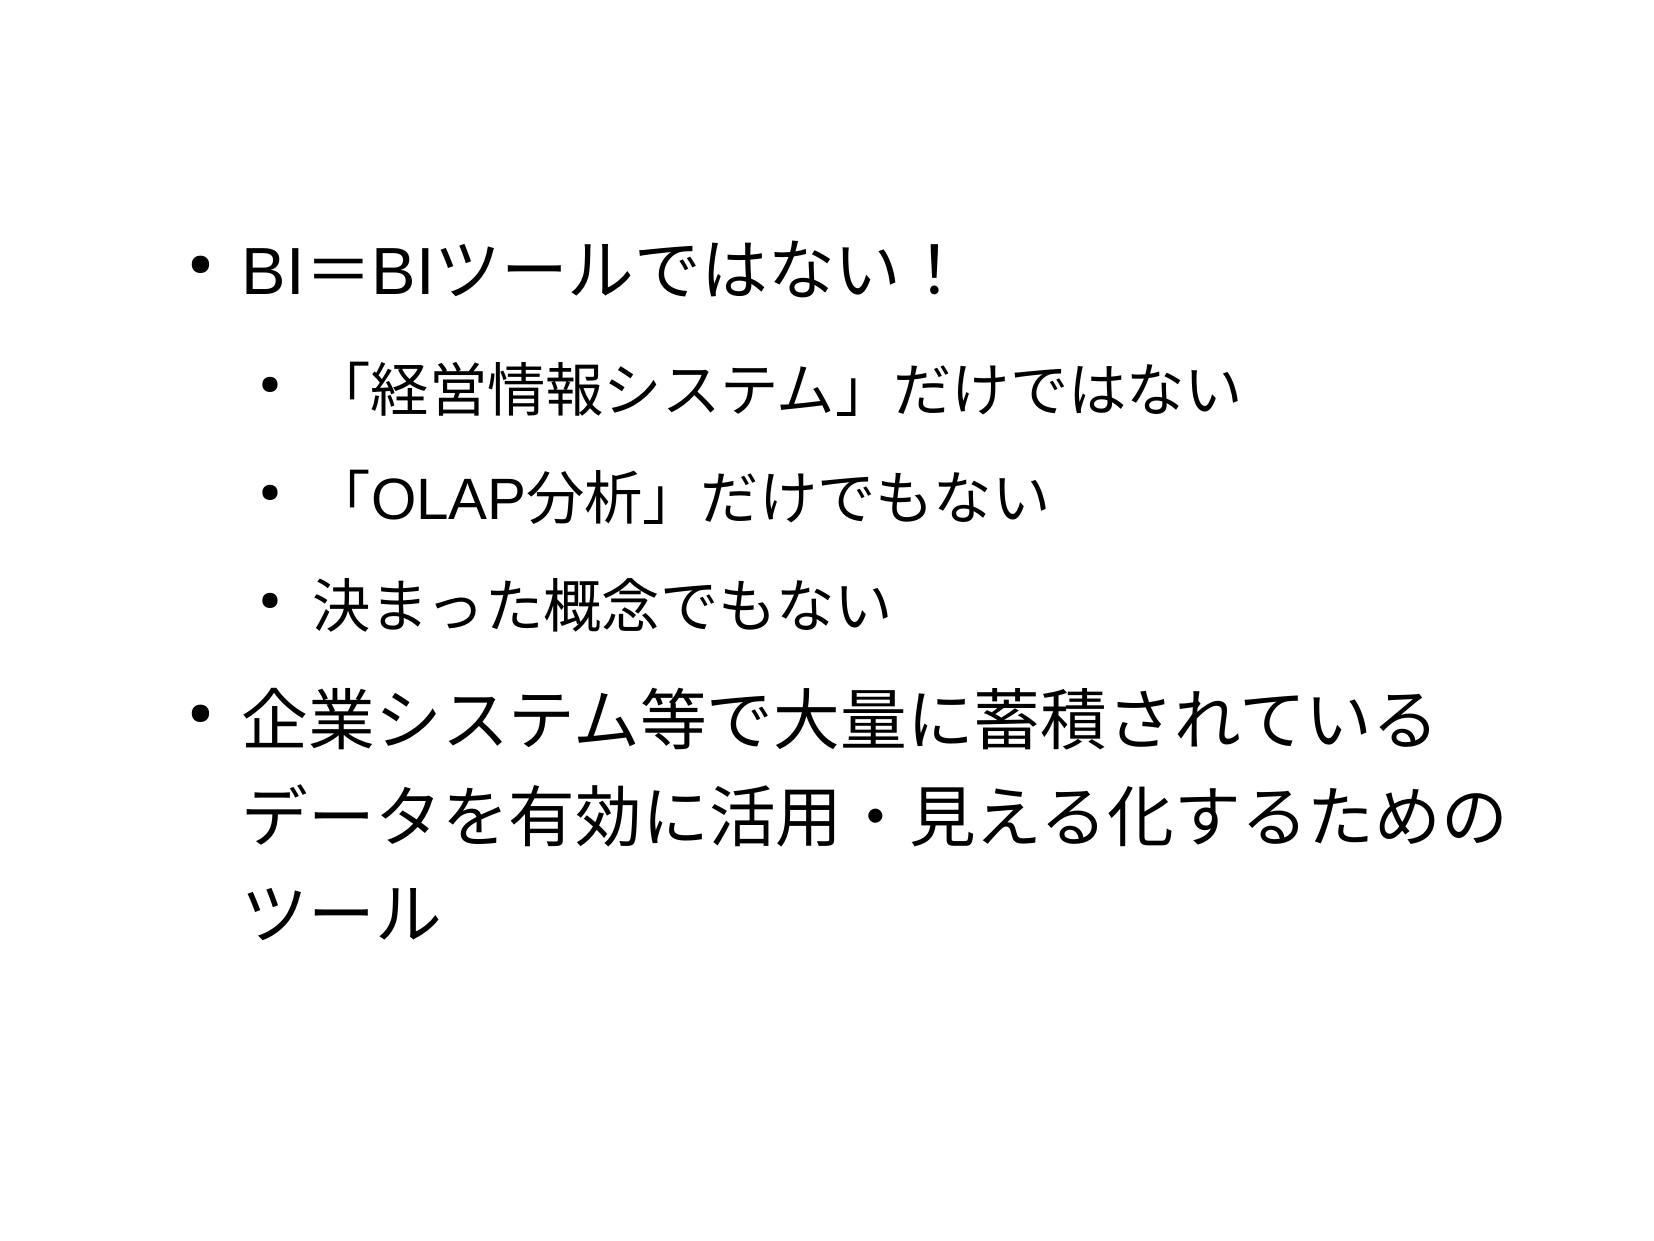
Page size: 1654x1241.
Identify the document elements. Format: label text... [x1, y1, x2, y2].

list BI＝BIツールではない！ 「経営情報システム」だけではない 「OLAP分析」だけでもない 決まった概念でもない 企業システム等で大量に蓄積されているデータを有効に活用・見える化するためのツール [171, 217, 1562, 999]
